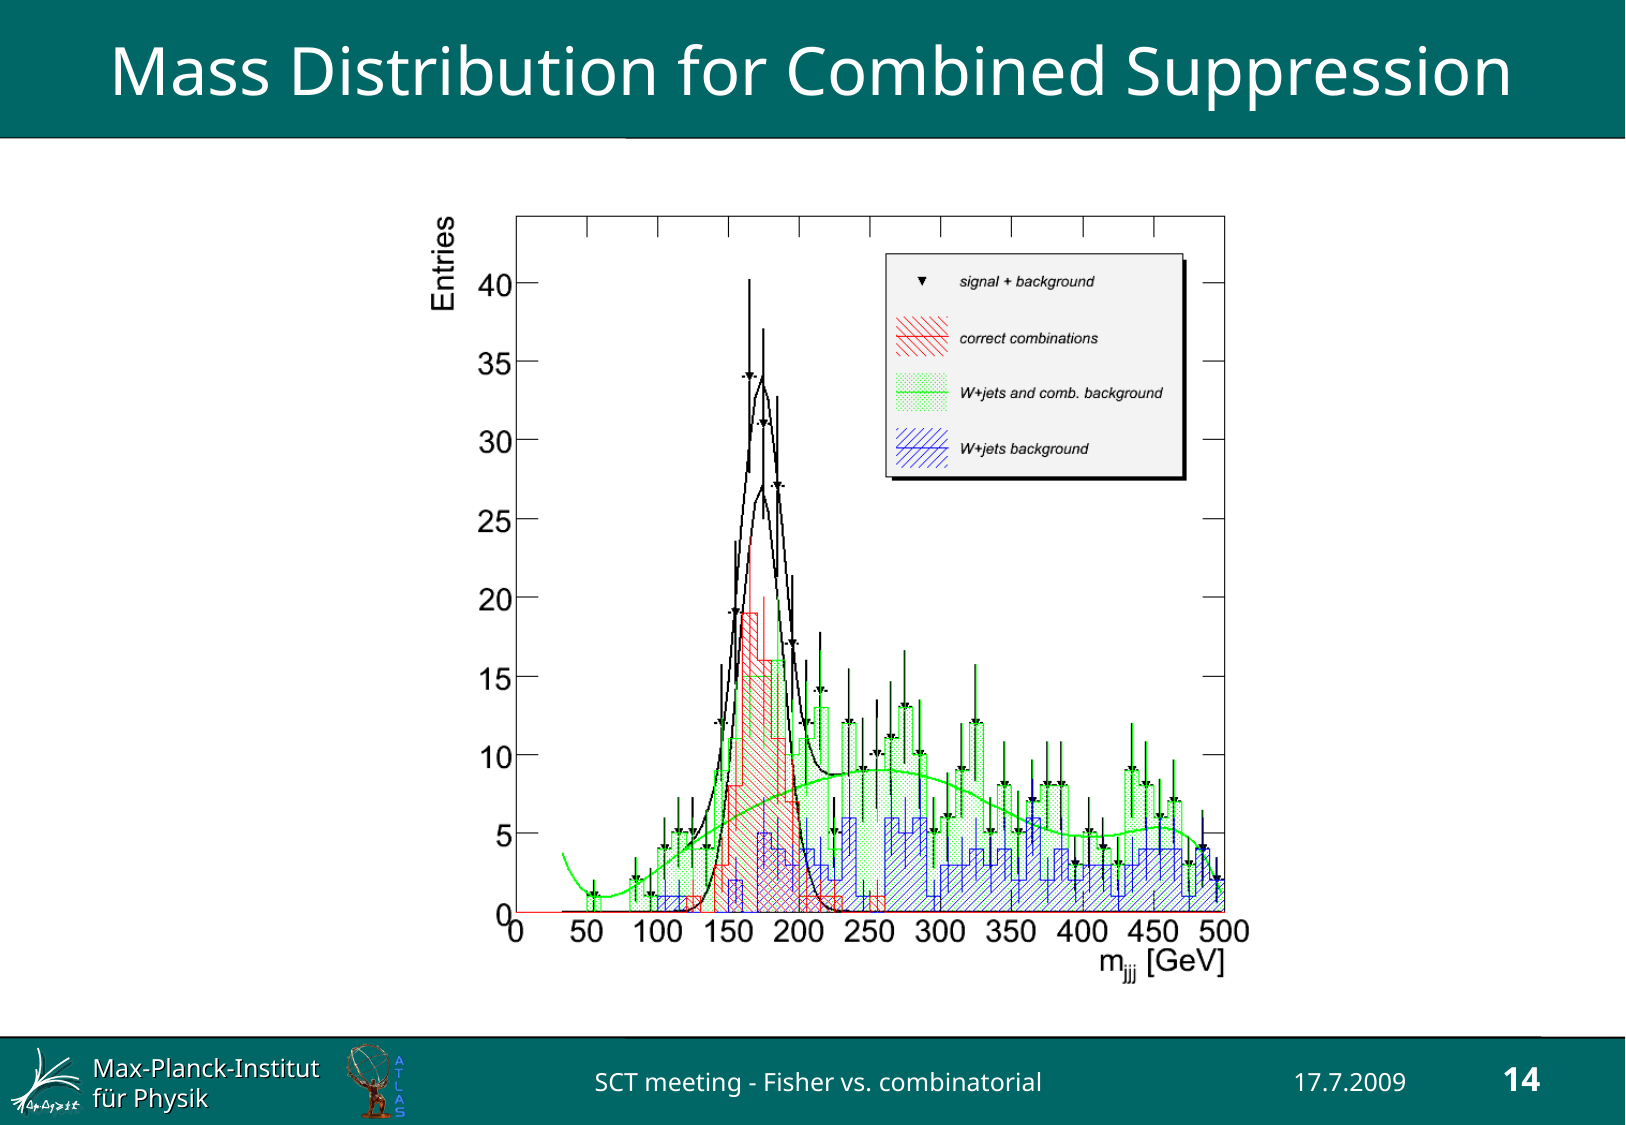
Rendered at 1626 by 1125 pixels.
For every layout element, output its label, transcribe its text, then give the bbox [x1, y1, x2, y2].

picture [413, 175, 1267, 1004]
text_box SCT meeting - Fisher vs. combinatorial [425, 1037, 1213, 1125]
title Mass Distribution for Combined Suppression [0, 0, 1625, 138]
text_box 13 [1487, 1037, 1625, 1125]
text_box 17.7.2009 [1213, 1037, 1487, 1125]
